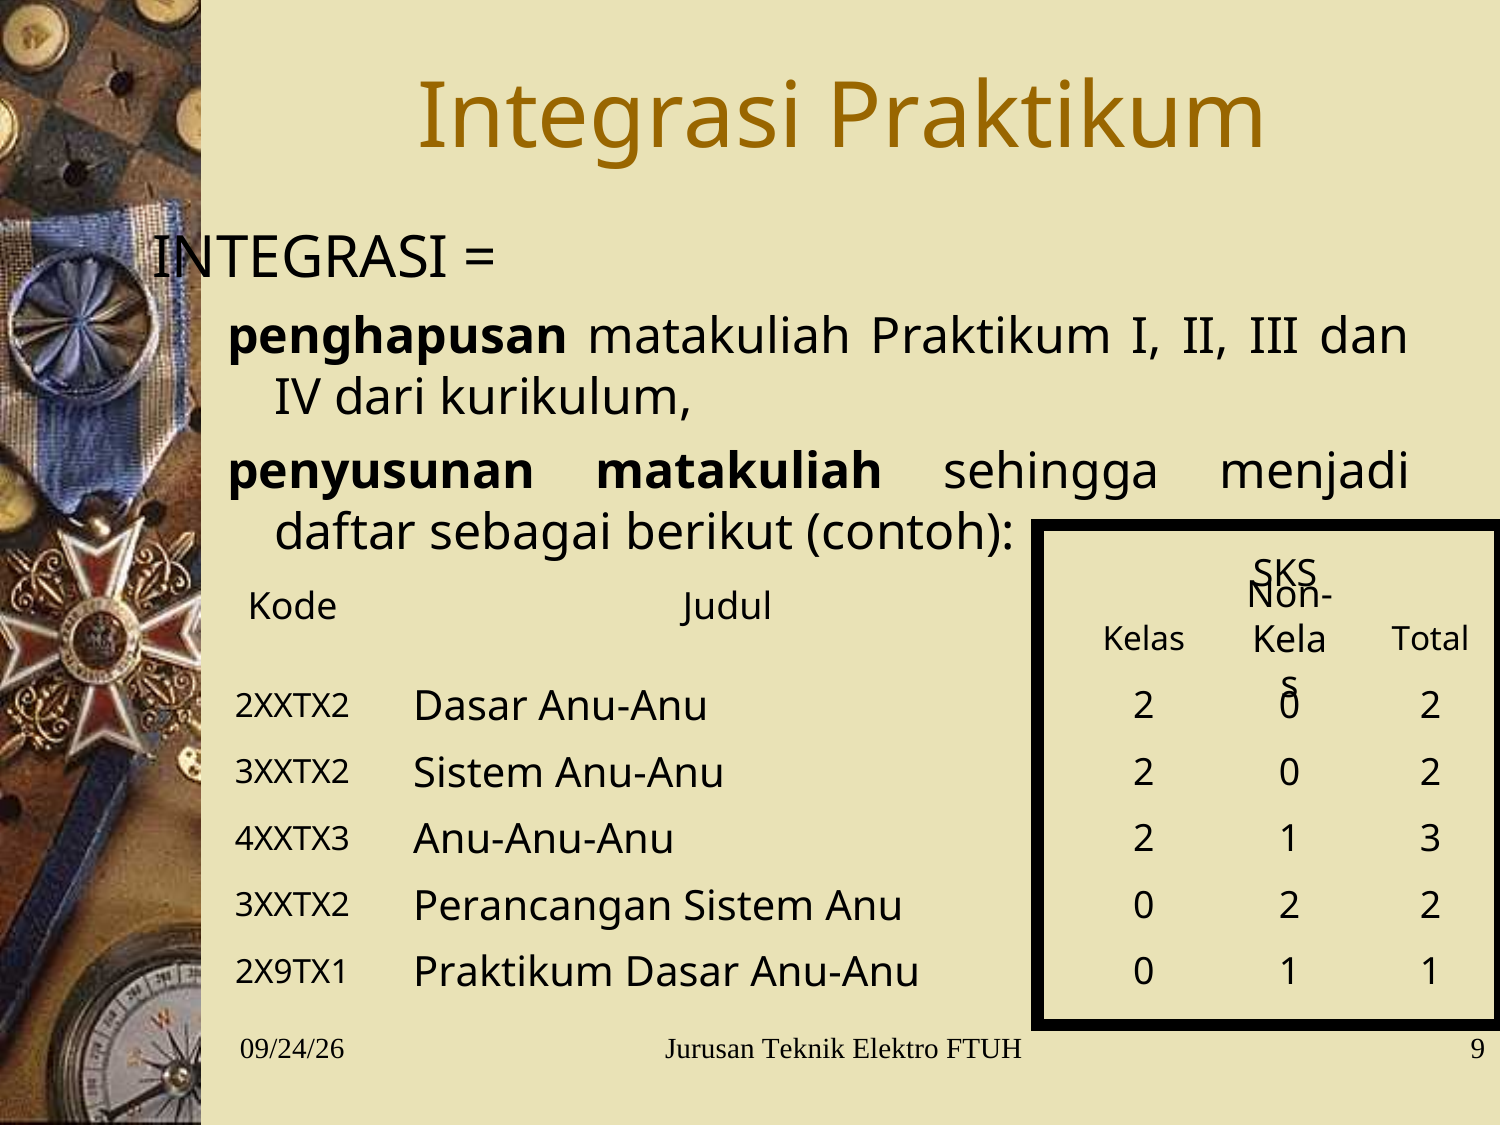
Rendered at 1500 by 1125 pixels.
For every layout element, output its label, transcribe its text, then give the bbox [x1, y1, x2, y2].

text_box 0 [1230, 670, 1349, 737]
text_box Praktikum Dasar Anu-Anu [398, 936, 1057, 1003]
text_box 2 [1376, 737, 1485, 803]
picture [0, 0, 201, 1125]
text_box 2 [1085, 803, 1203, 870]
text_box 1 [1376, 936, 1485, 1003]
text_box Total [1376, 604, 1485, 670]
text_box 1 [1230, 803, 1349, 870]
text_box Sistem Anu-Anu [398, 737, 1057, 803]
text_box 3XXTX2 [214, 870, 371, 936]
text_box 2 [1085, 670, 1203, 737]
text_box Anu-Anu-Anu [398, 803, 1057, 870]
text_box SKS [1258, 585, 1268, 602]
text_box Kode [214, 537, 371, 670]
text_box SKS [1085, 537, 1485, 605]
text_box 4XXTX3 [214, 803, 371, 870]
text_box 2XXTX2 [214, 670, 371, 737]
text_box Perancangan Sistem Anu [398, 870, 1057, 936]
text_box SKS [1279, 589, 1291, 604]
title Integrasi Praktikum [262, 49, 1425, 176]
text_box Dasar Anu-Anu [398, 670, 1057, 737]
list INTEGRASI = penghapusan matakuliah Praktikum I, II, III dan IV dari kurikulum, penyusunan matakuliah sehingga menjadi daftar sebagai berikut (contoh): [137, 212, 1426, 538]
text_box 0 [1085, 870, 1203, 936]
text_box 1 [1230, 936, 1349, 1003]
text_box 2 [1230, 870, 1349, 936]
text_box 2 [1376, 870, 1485, 936]
text_box SKS [1303, 589, 1314, 604]
text_box 3XXTX2 [214, 737, 371, 803]
text_box 2X9TX1 [214, 936, 371, 1003]
text_box 0 [1085, 936, 1203, 1003]
text_box 2 [1376, 670, 1485, 737]
text_box Non-Kelas [1230, 604, 1349, 670]
text_box 2 [1085, 737, 1203, 803]
text_box 3 [1376, 803, 1485, 870]
text_box Judul [398, 537, 1057, 670]
text_box 0 [1230, 737, 1349, 803]
text_box Kelas [1085, 604, 1203, 670]
text_box SKS [1252, 585, 1265, 604]
